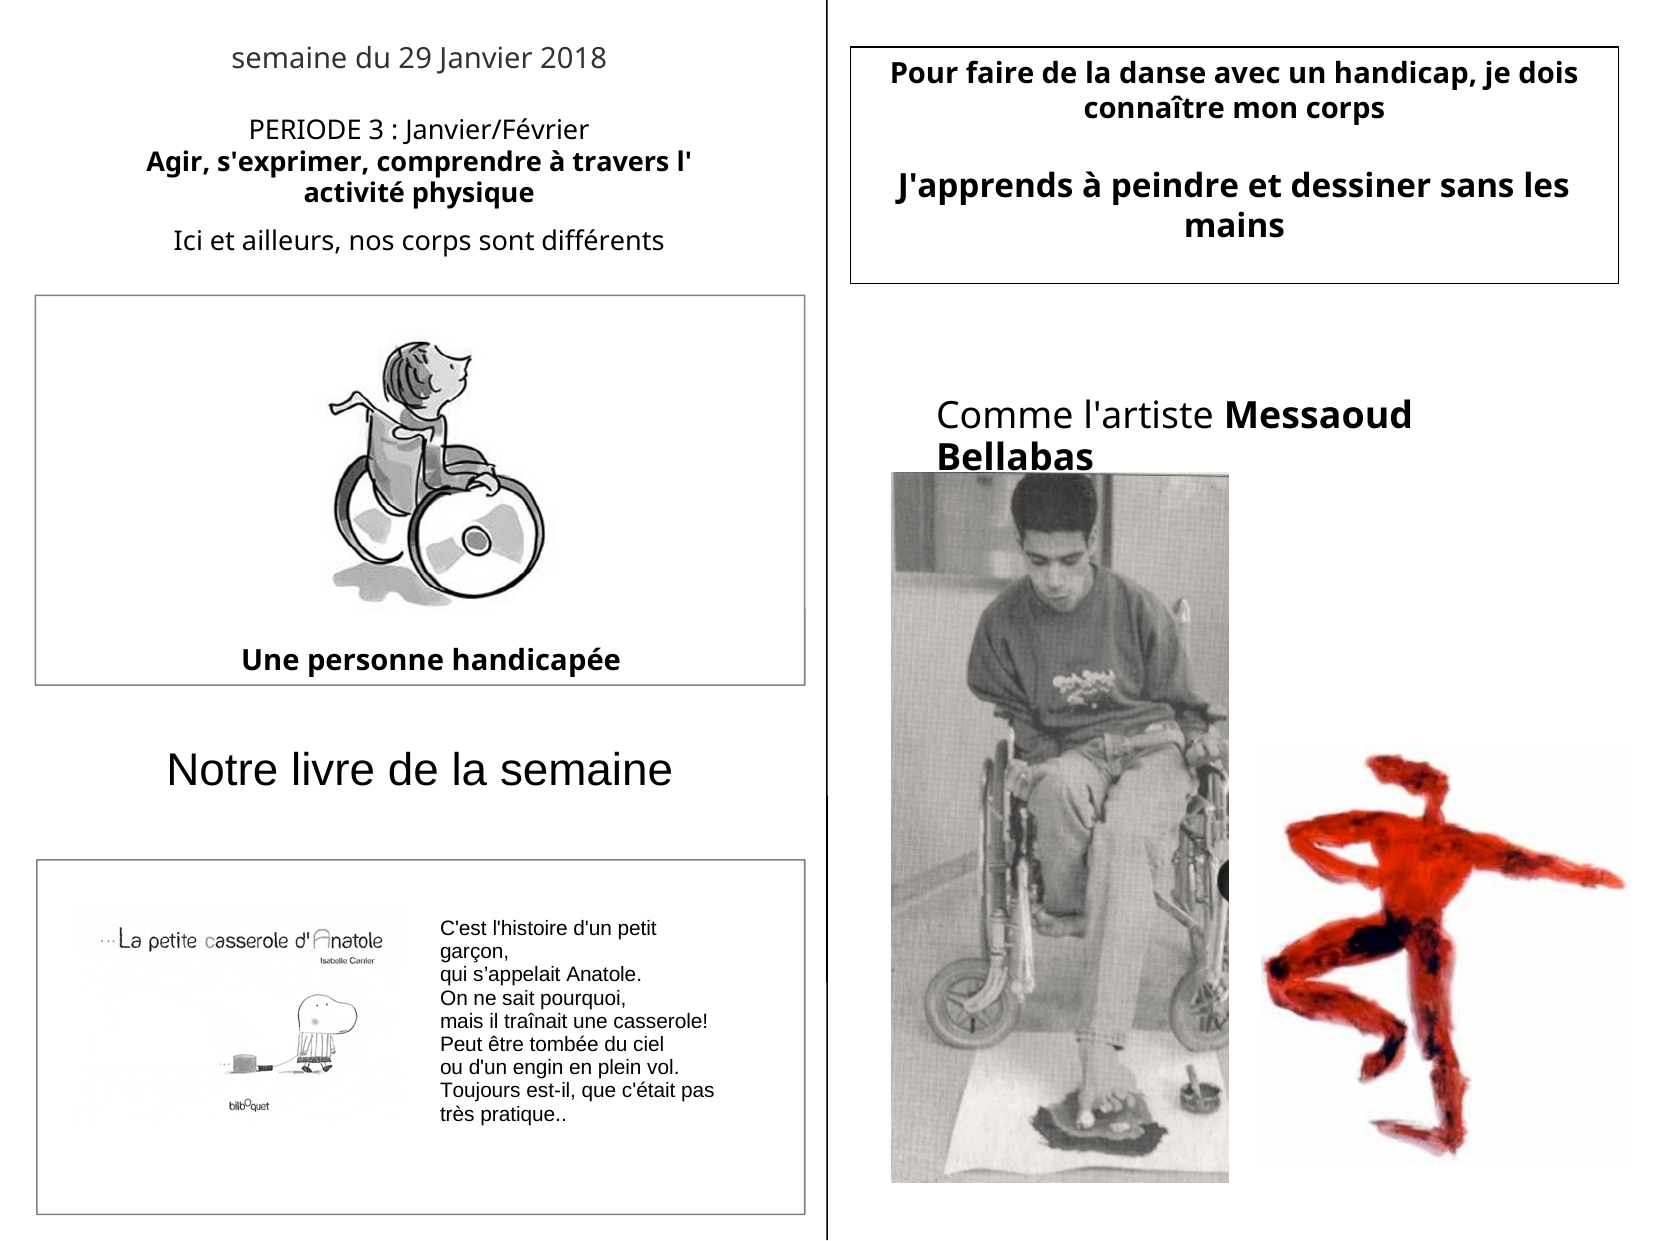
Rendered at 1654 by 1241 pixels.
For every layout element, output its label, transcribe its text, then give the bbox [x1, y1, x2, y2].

text_box Une personne handicapée [118, 625, 745, 725]
picture [891, 472, 1229, 1183]
text_box Ici et ailleurs, nos corps sont différents [129, 215, 709, 295]
text_box C'est l'histoire d'un petit garçon, qui s’appelait Anatole. On ne sait pourquoi, mais il traînait une casserole! Peut être tombée du ciel ou d'un engin en plein vol. Toujours est-il, que c'était pas très pratique.. [425, 909, 745, 1134]
text_box [35, 295, 805, 686]
text_box Pour faire de la danse avec un handicap, je dois connaître mon corps J'apprends à peindre et dessiner sans les mains [850, 47, 1619, 284]
text_box semaine du 29 Janvier 2018 [59, 35, 780, 119]
picture [1261, 744, 1630, 1164]
text_box Comme l'artiste Messaoud Bellabas [921, 387, 1595, 444]
text_box PERIODE 3 : Janvier/Février Agir, s'exprimer, comprendre à travers l' activité physique [82, 106, 756, 218]
text_box Notre livre de la semaine [35, 734, 805, 898]
picture [76, 905, 402, 1123]
picture [315, 328, 556, 615]
